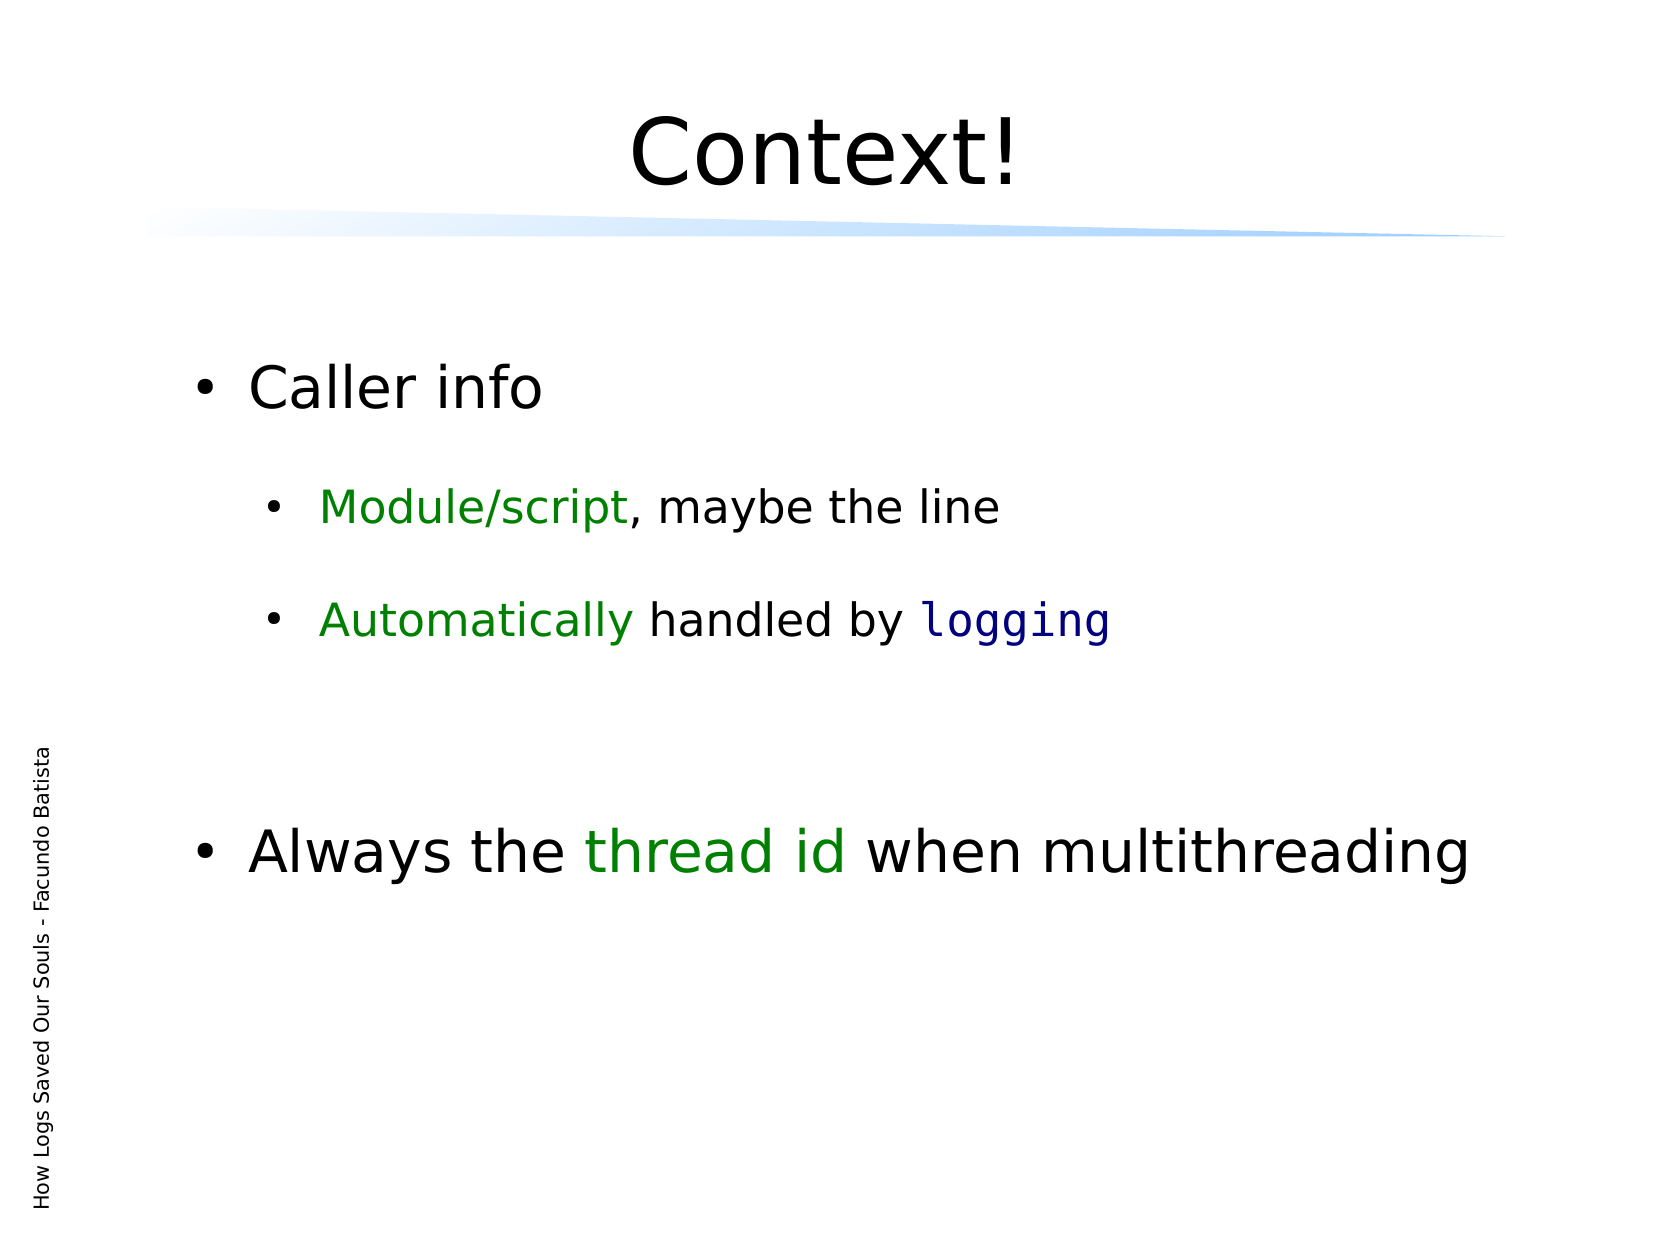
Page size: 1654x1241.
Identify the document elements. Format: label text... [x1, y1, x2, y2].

title Context! [82, 49, 1571, 257]
list Caller info Module/script, maybe the line Automatically handled by logging Always the thread id when multithreading [177, 354, 1571, 1109]
